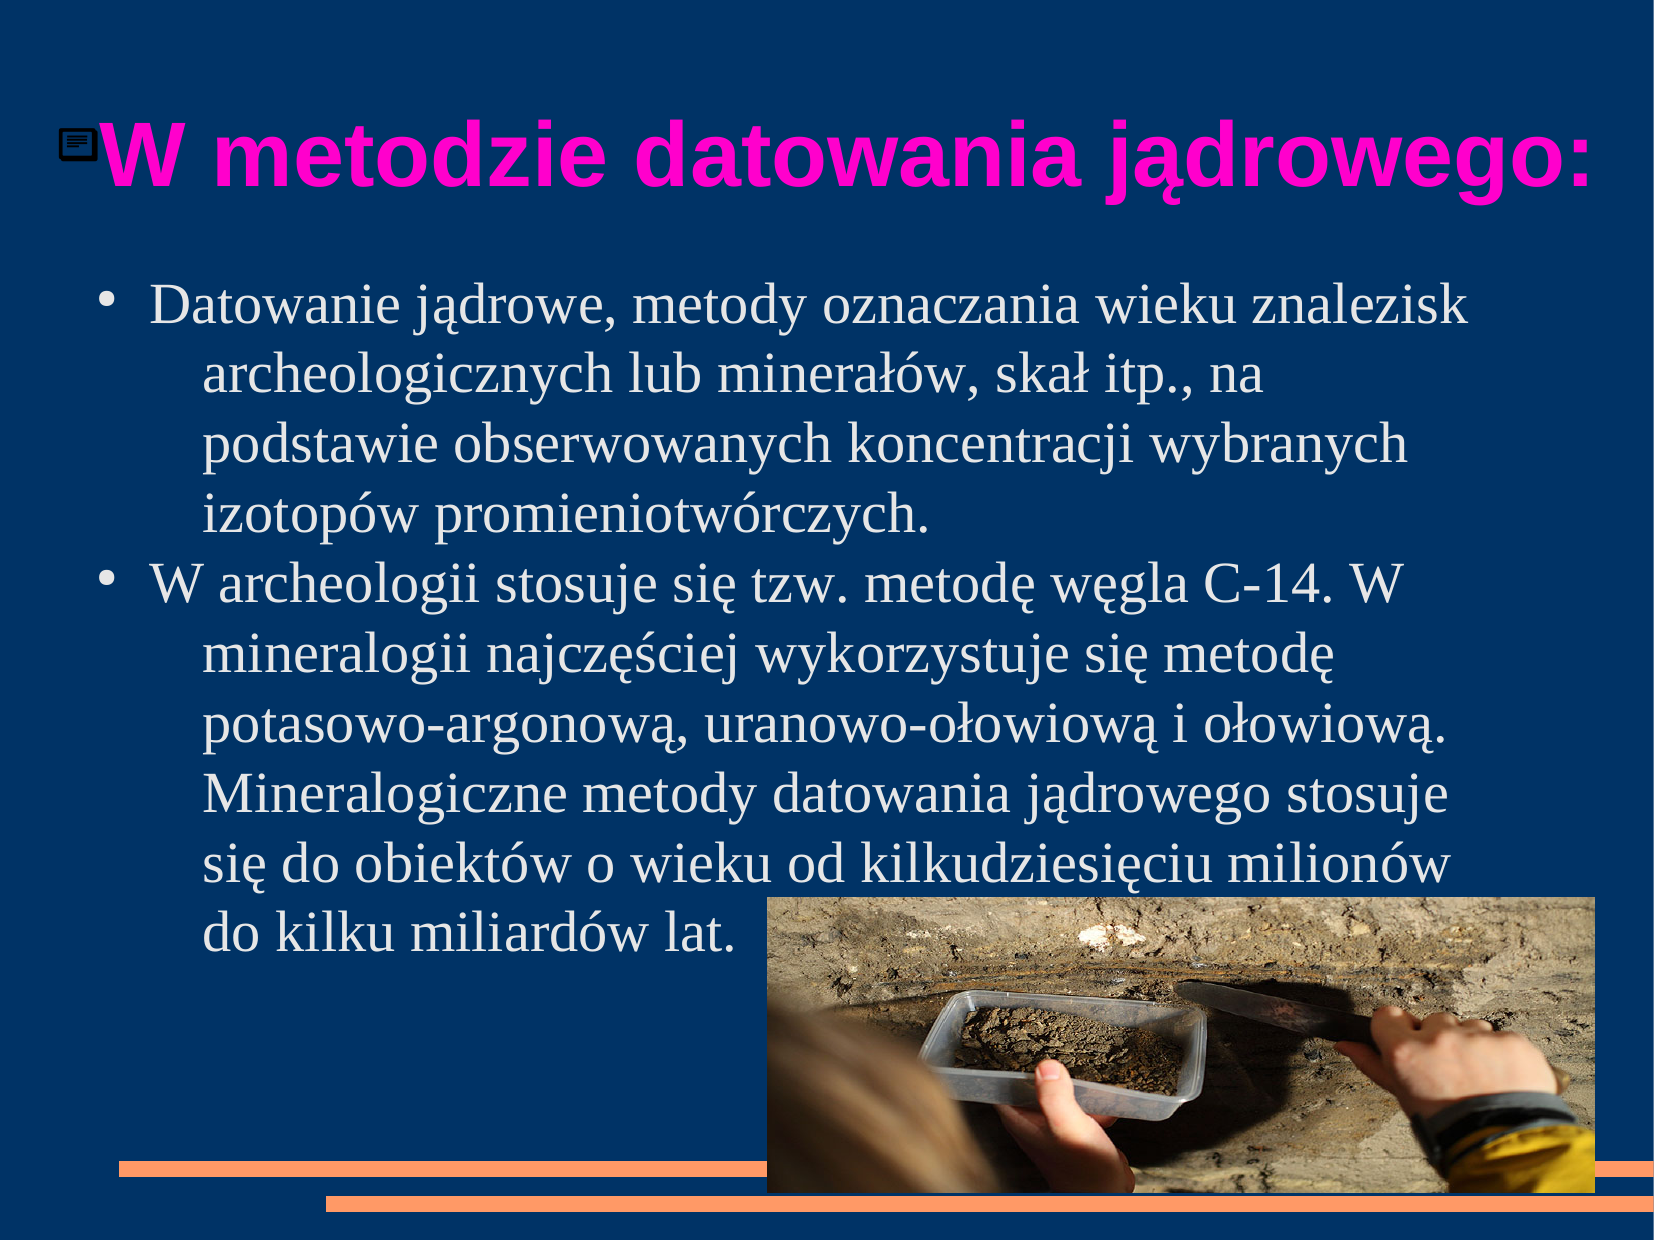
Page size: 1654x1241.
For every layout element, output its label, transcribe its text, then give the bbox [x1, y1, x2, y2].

title W metodzie datowania jądrowego: [23, 46, 1630, 254]
list Datowanie jądrowe, metody oznaczania wieku znalezisk archeologicznych lub minerałów, skał itp., na podstawie obserwowanych koncentracji wybranych izotopów promieniotwórczych. W archeologii stosuje się tzw. metodę węgla C-14. W mineralogii najczęściej wykorzystuje się metodę potasowo-argonową, uranowo-ołowiową i ołowiową. Mineralogiczne metody datowania jądrowego stosuje się do obiektów o wieku od kilkudziesięciu milionów do kilku miliardów lat. [60, 264, 1501, 1075]
picture [767, 897, 1595, 1193]
